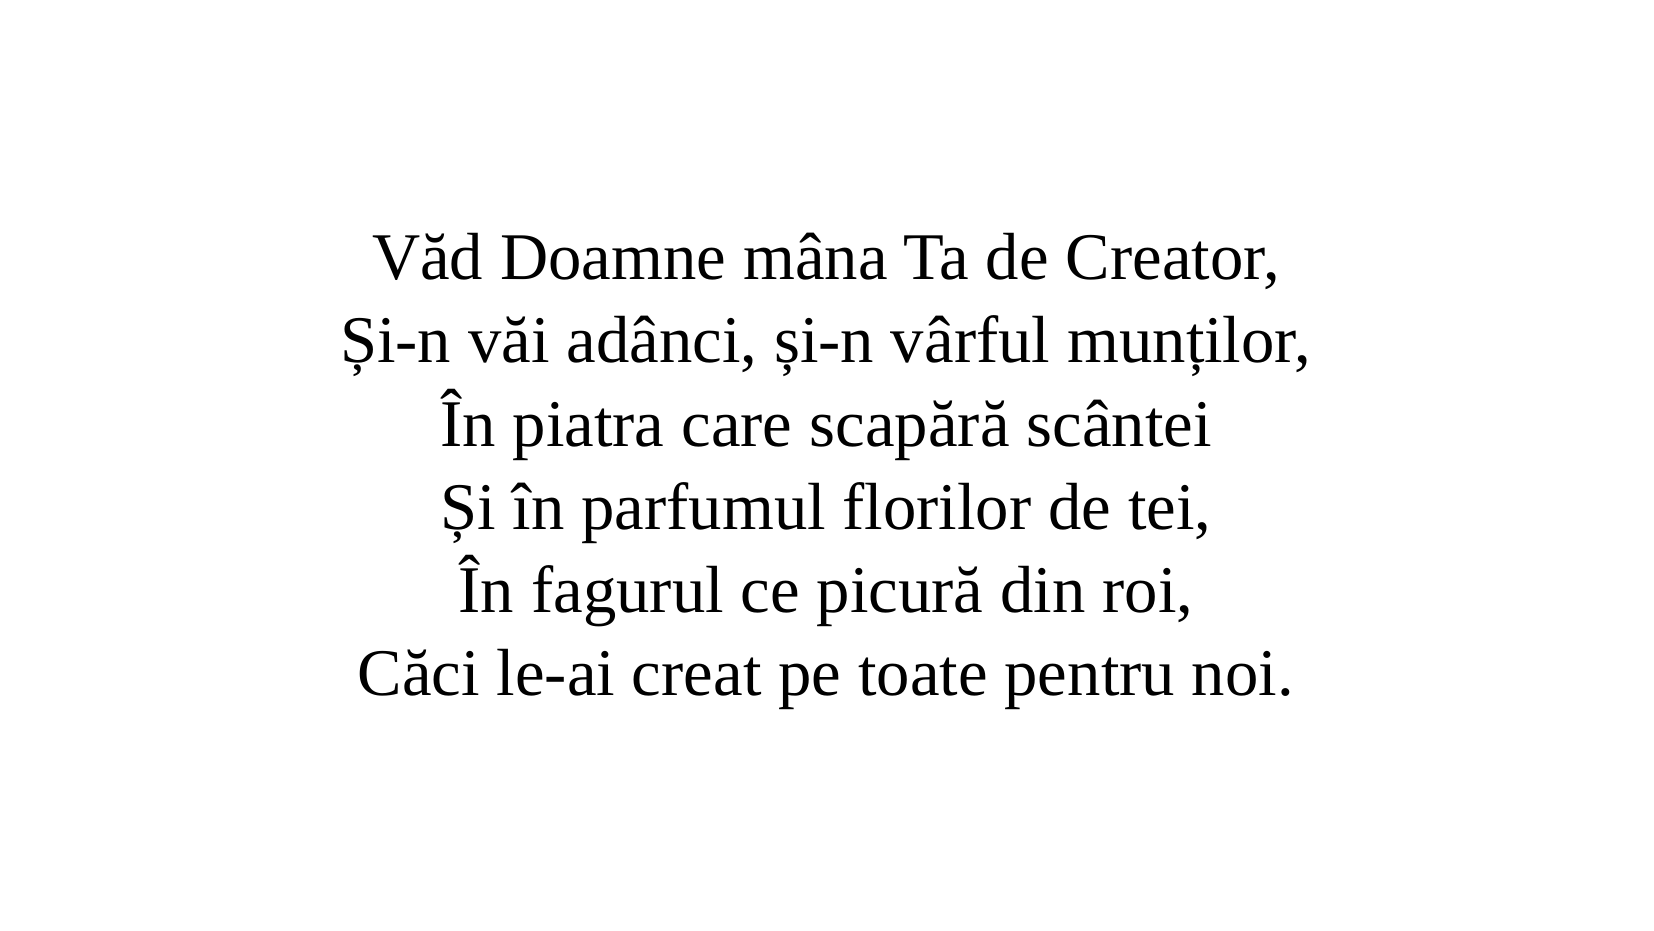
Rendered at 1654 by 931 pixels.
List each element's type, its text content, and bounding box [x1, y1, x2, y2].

subtitle Văd Doamne mâna Ta de Creator, Și-n văi adânci, și-n vârful munților, În piatra care scapără scântei Și în parfumul florilor de tei, În fagurul ce picură din roi, Căci le-ai creat pe toate pentru noi. [300, 150, 1354, 781]
